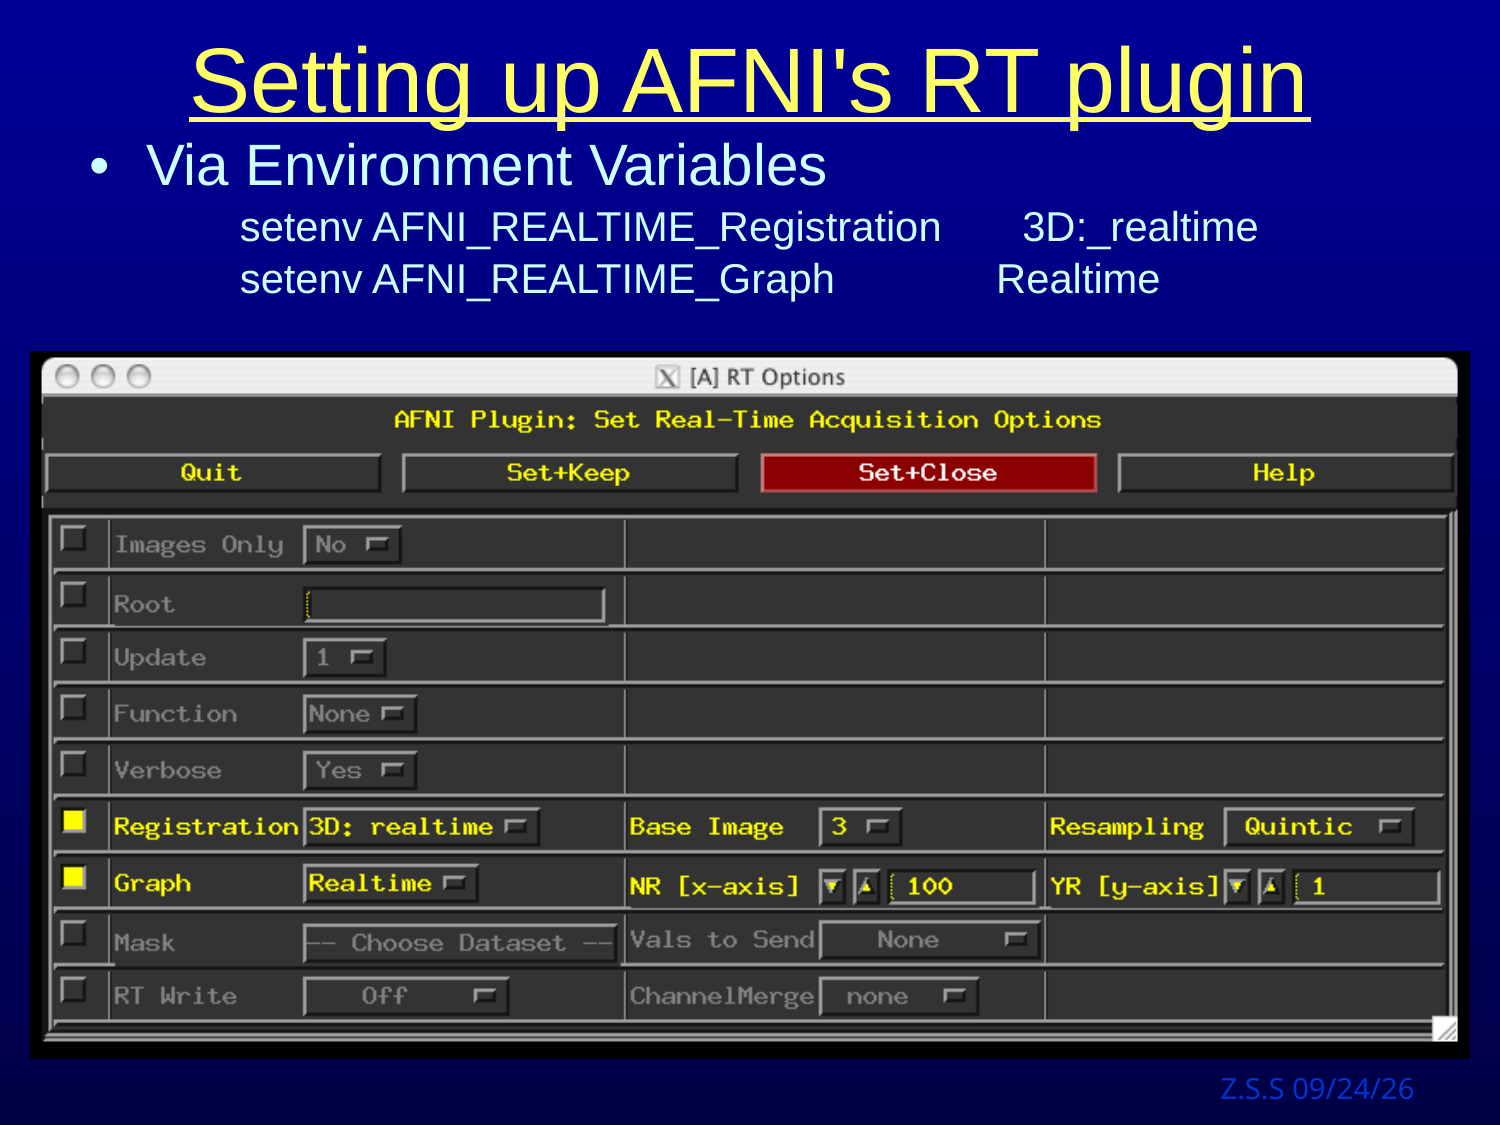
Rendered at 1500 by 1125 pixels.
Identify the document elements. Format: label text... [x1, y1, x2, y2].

list Via Environment Variables setenv AFNI_REALTIME_Registration 3D:_realtime setenv AFNI_REALTIME_Graph Realtime [75, 124, 1426, 335]
picture [30, 351, 1470, 1059]
title Setting up AFNI's RT plugin [75, 0, 1426, 124]
